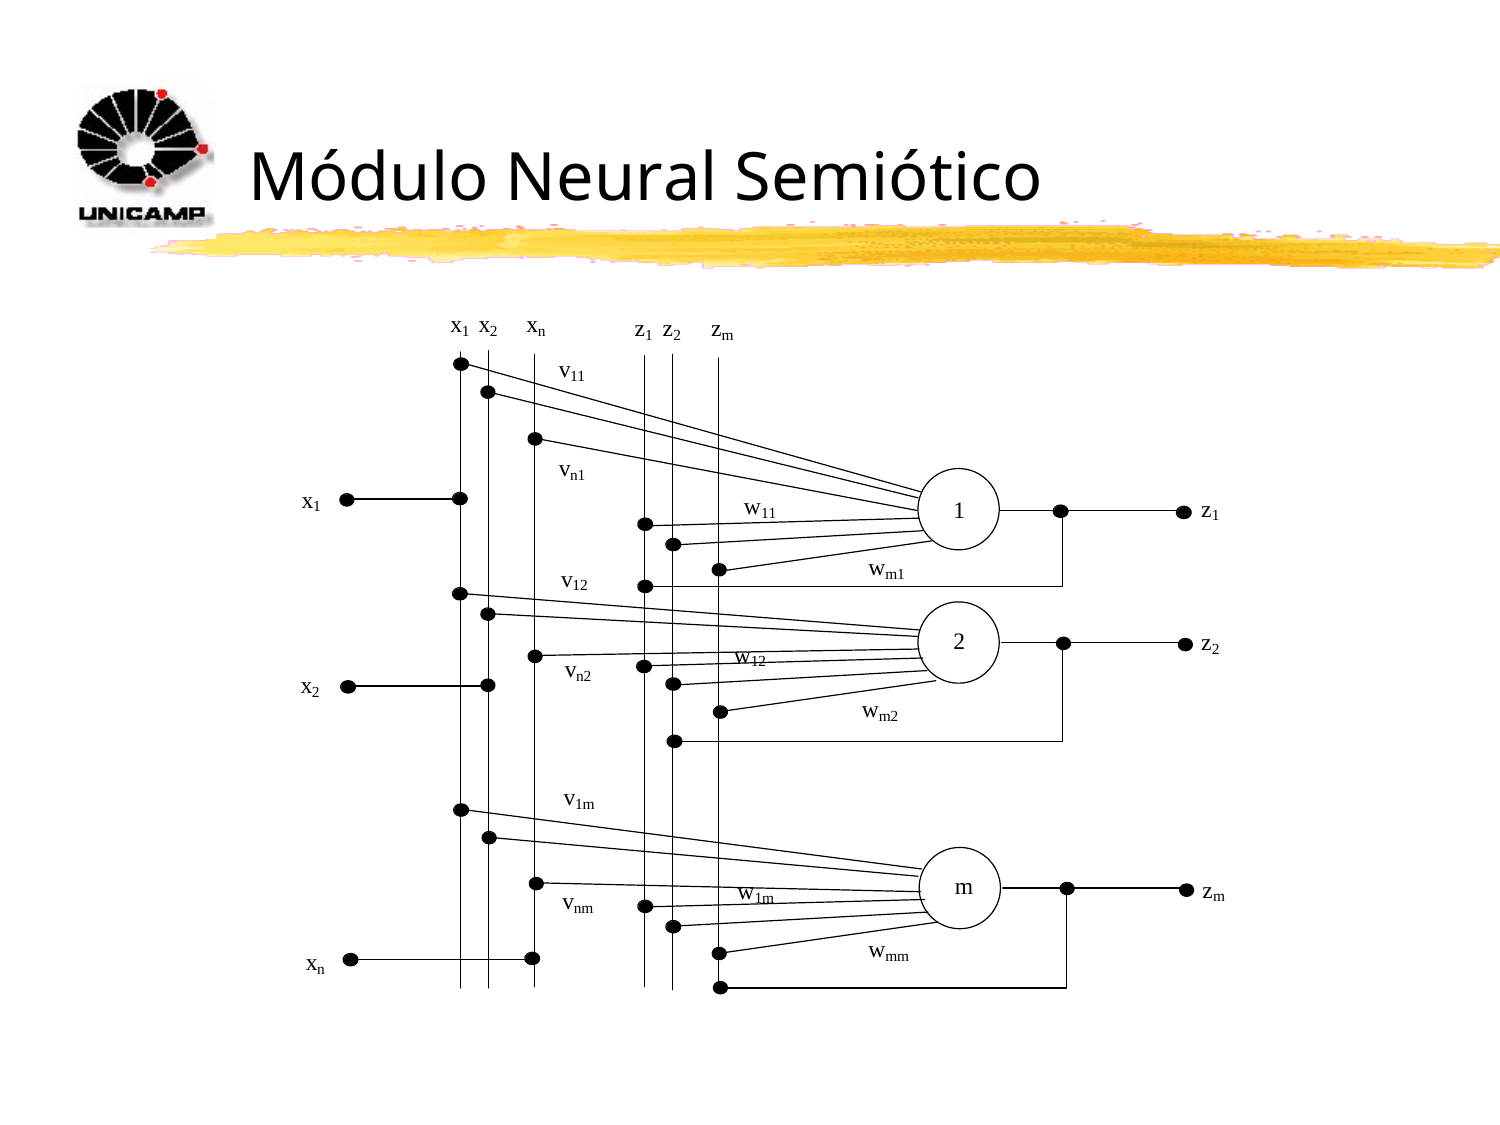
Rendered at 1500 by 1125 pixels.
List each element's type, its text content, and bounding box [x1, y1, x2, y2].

chart [300, 311, 1235, 995]
picture [75, 74, 1500, 279]
title Módulo Neural Semiótico [233, 37, 1434, 225]
